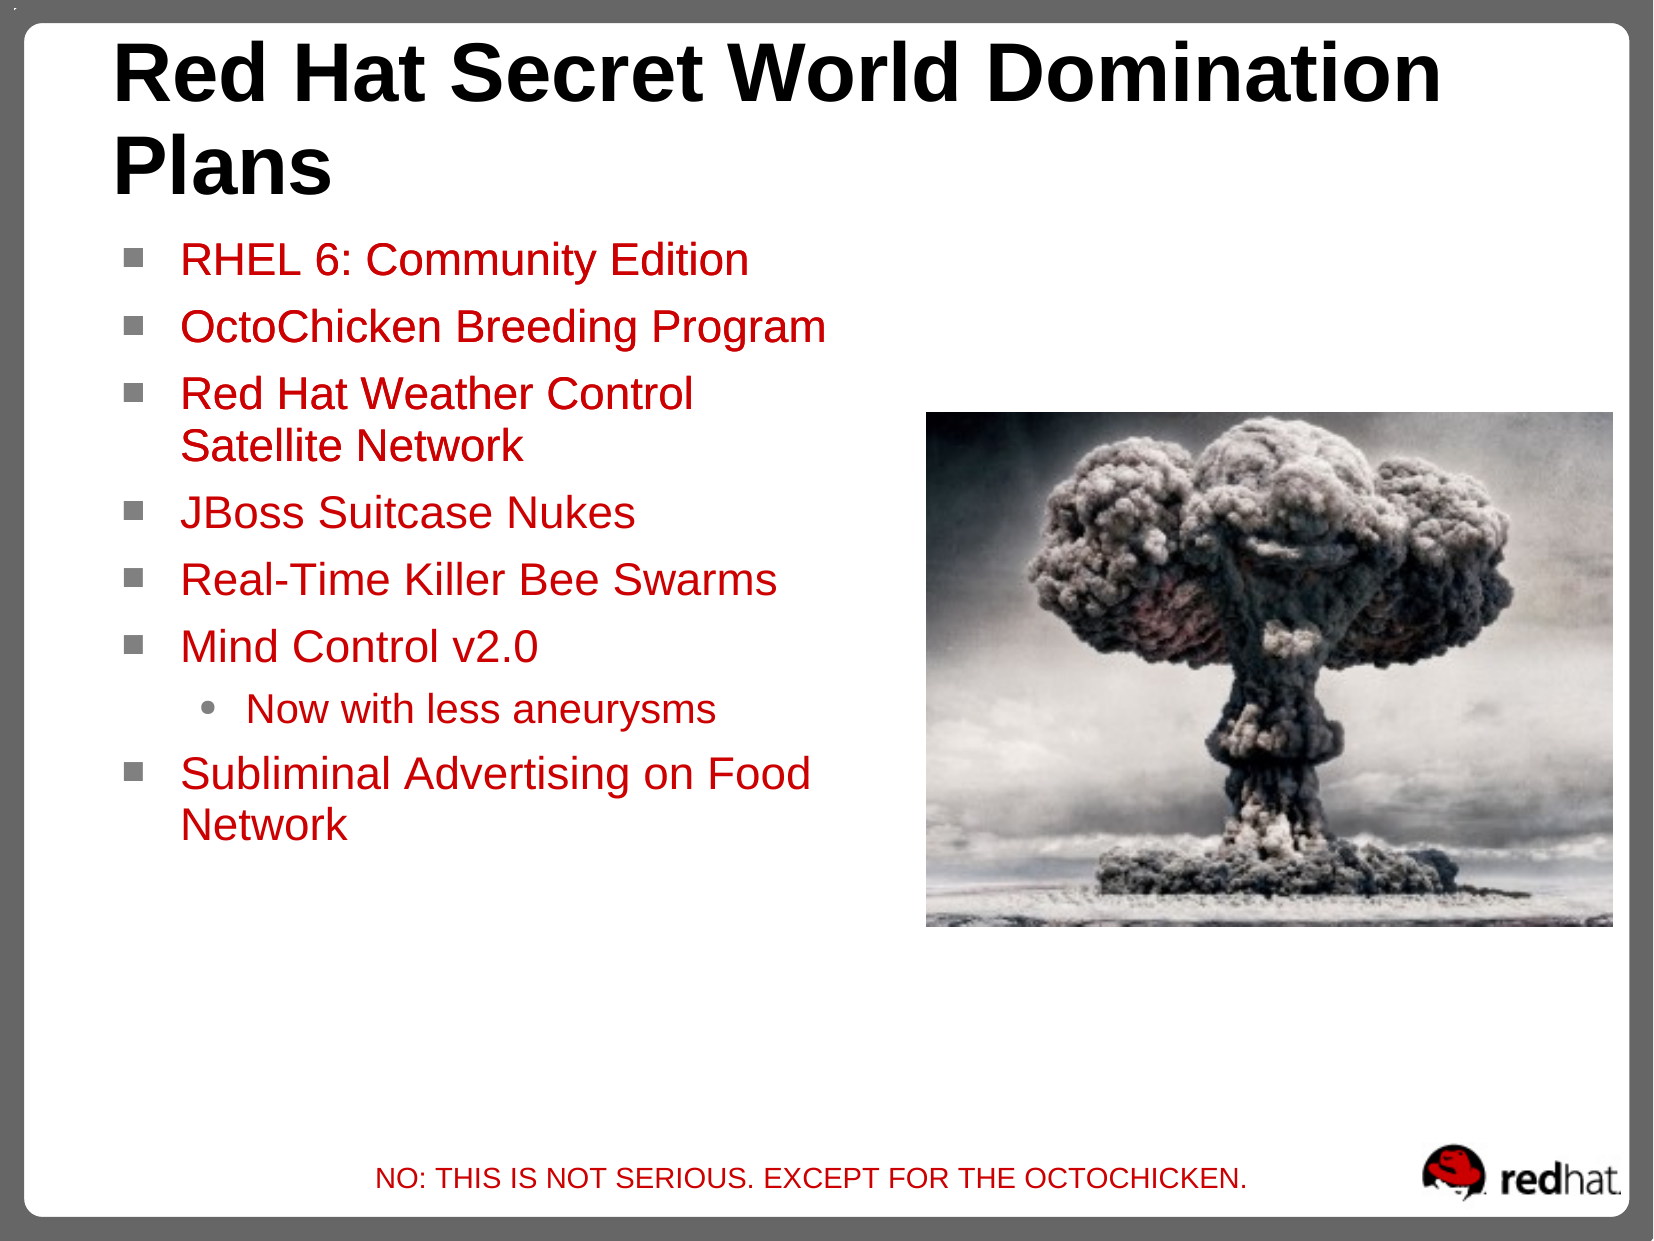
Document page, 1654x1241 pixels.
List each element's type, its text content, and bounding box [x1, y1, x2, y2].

title Red Hat Secret World Domination Plans [112, 11, 1529, 227]
picture [1421, 1142, 1621, 1210]
list RHEL 6: Community Edition OctoChicken Breeding Program Red Hat Weather Control Satellite Network [123, 234, 863, 1103]
list NO: THIS IS NOT SERIOUS. EXCEPT FOR THE OCTOCHICKEN. [375, 1162, 1313, 1215]
picture [926, 412, 1613, 927]
